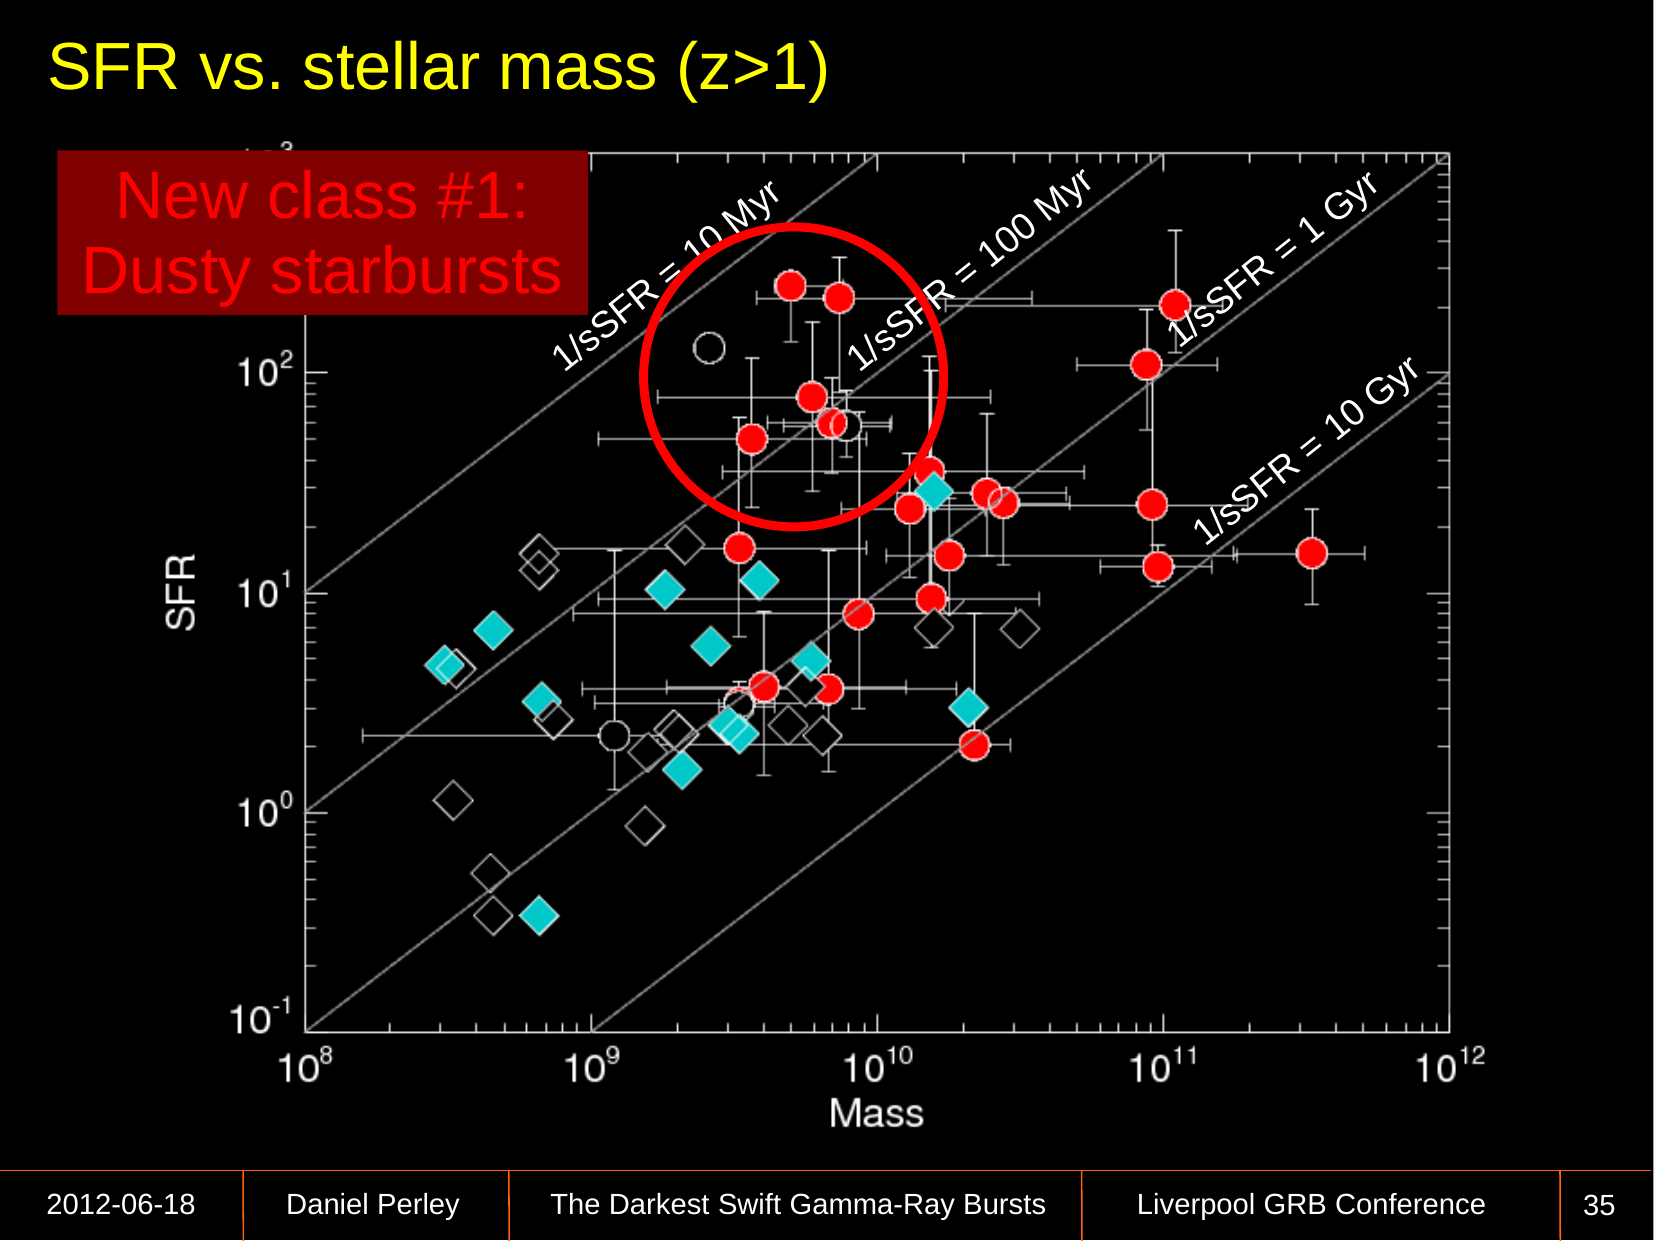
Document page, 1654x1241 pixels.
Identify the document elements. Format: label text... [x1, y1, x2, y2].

text_box 1/sSFR = 100 Myr [913, 132, 1166, 398]
text_box 1/sSFR = 10 Gyr [1167, 325, 1481, 607]
text_box 1/sSFR = 10 Myr [649, 232, 845, 399]
text_box 1/sSFR = 1 Gyr [1142, 138, 1412, 372]
picture [650, 242, 935, 522]
title SFR vs. stellar mass (z>1) [47, 25, 1564, 107]
picture [150, 122, 1501, 1129]
text_box 1/sSFR = 10 Myr [526, 132, 870, 440]
text_box 1/sSFR = 100 Myr [822, 284, 939, 441]
text_box New class #1: Dusty starbursts [57, 150, 589, 315]
